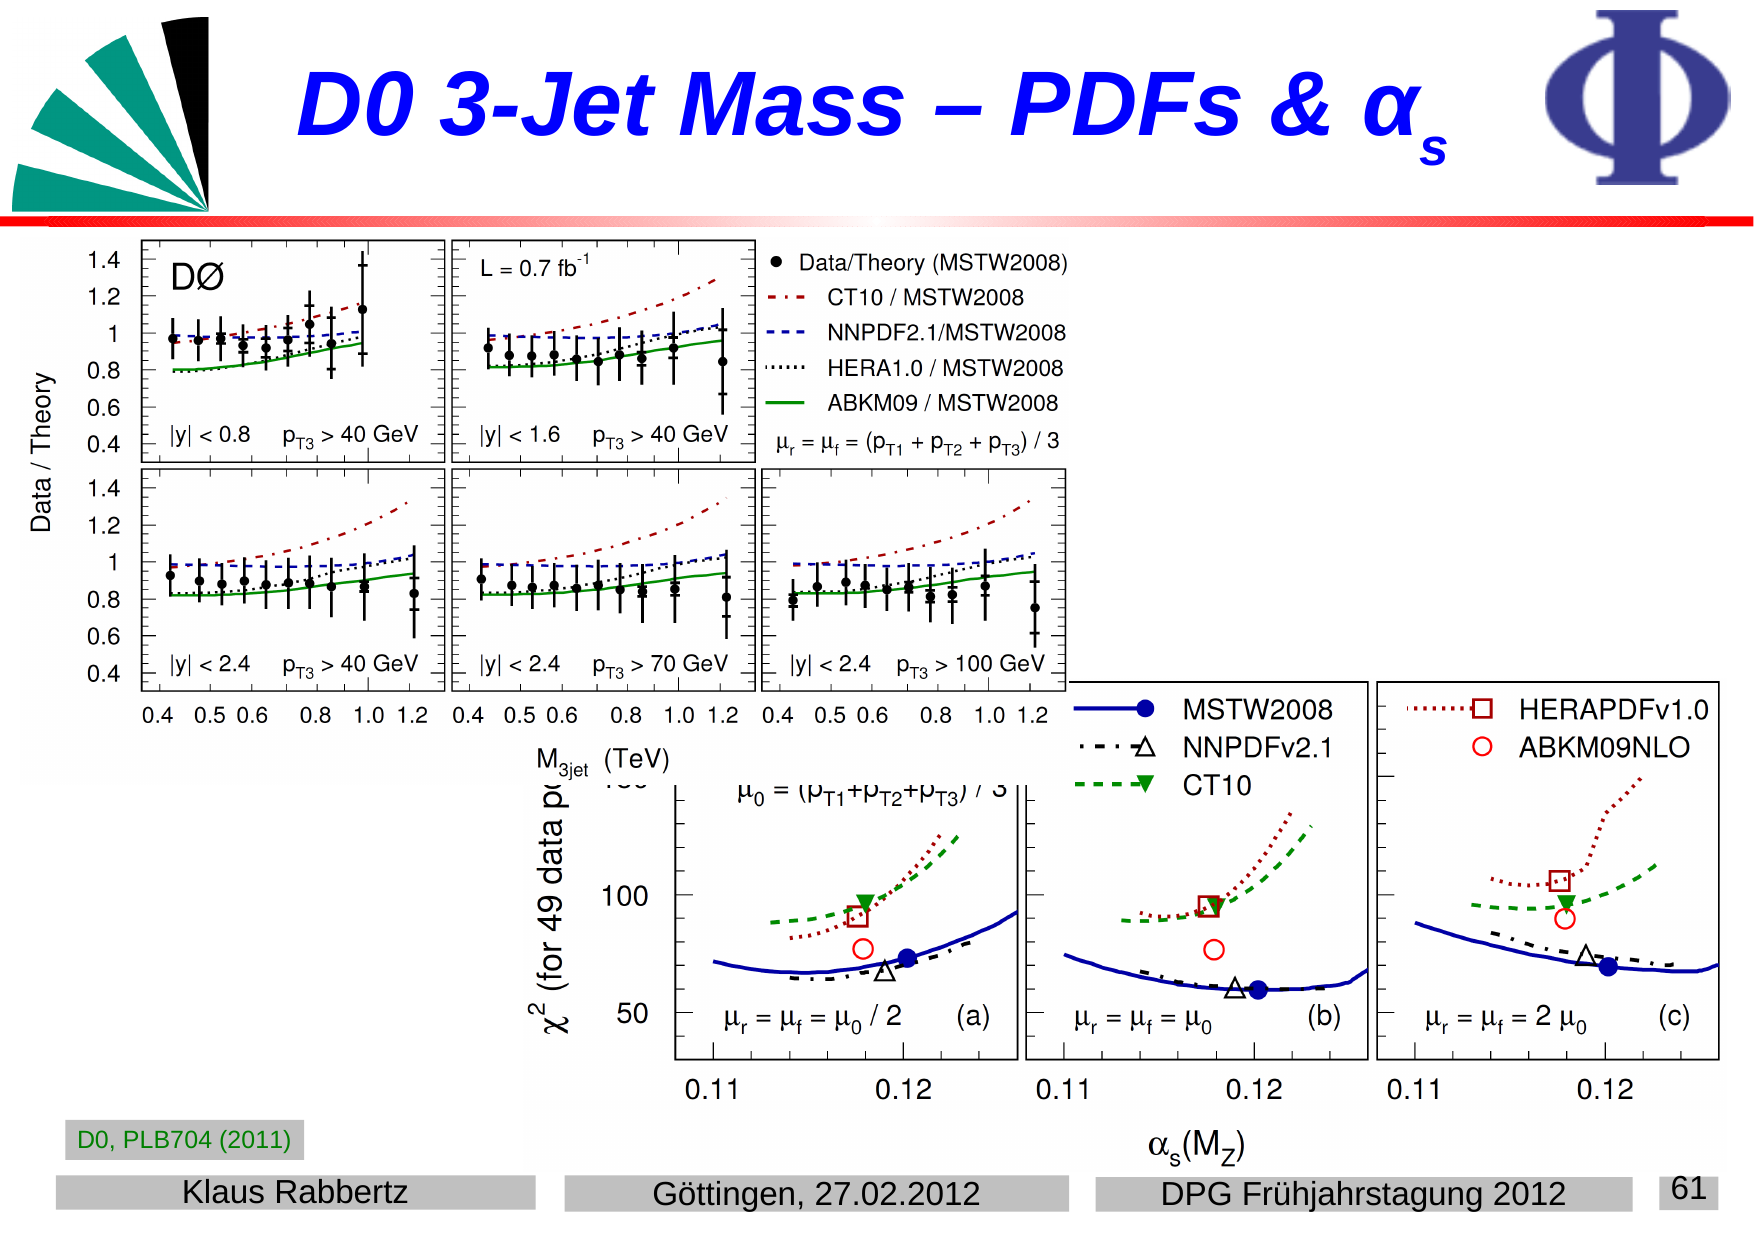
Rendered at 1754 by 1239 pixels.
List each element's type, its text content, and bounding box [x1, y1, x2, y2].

picture [20, 237, 1727, 1172]
text_box D0, PLB704 (2011) [65, 1119, 305, 1160]
title D0 3-Jet Mass – PDFs & αs [220, 16, 1525, 213]
picture [12, 17, 209, 214]
picture [1545, 10, 1731, 185]
